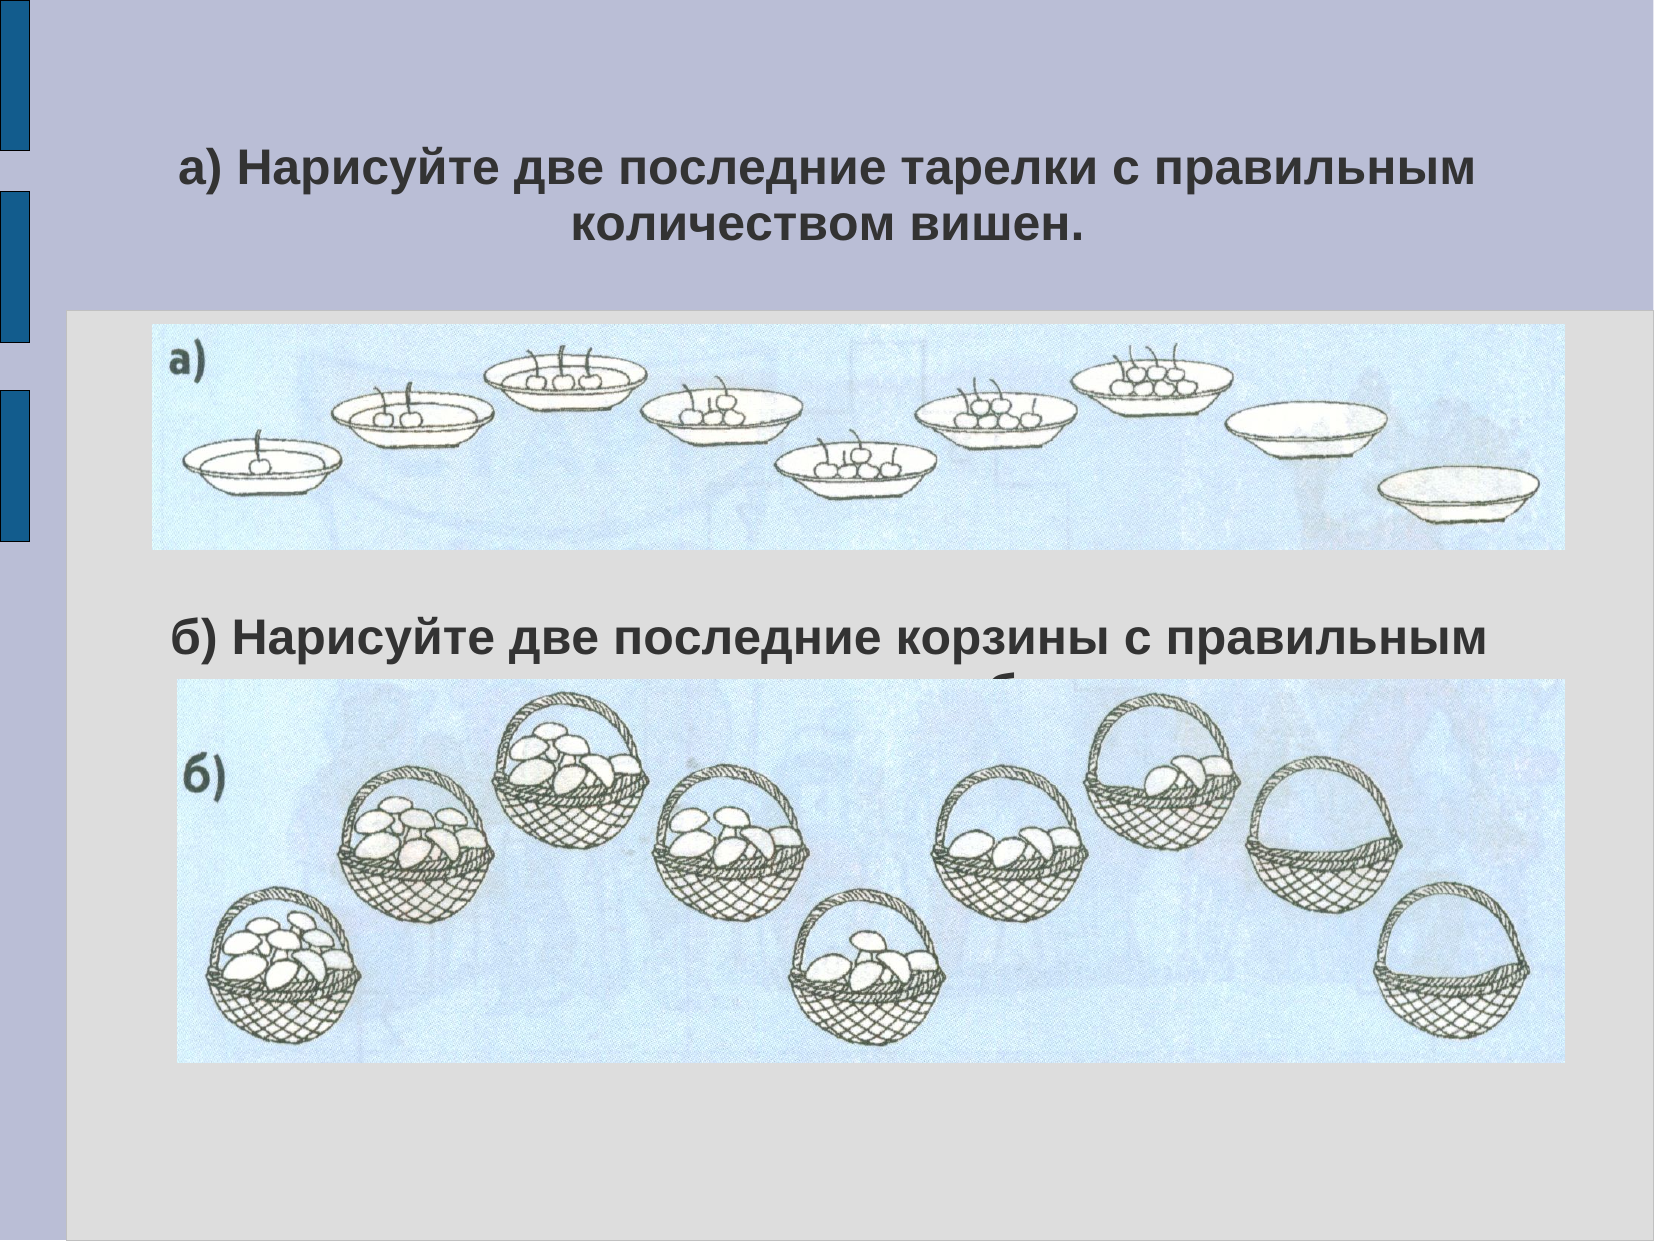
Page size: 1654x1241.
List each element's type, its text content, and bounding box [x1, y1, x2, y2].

title б) Нарисуйте две последние корзины с правильным количеством грибов. [123, 561, 1536, 769]
picture [177, 679, 1565, 1063]
picture [152, 324, 1565, 550]
title а) Нарисуйте две последние тарелки с правильным количеством вишен. [121, 91, 1534, 299]
